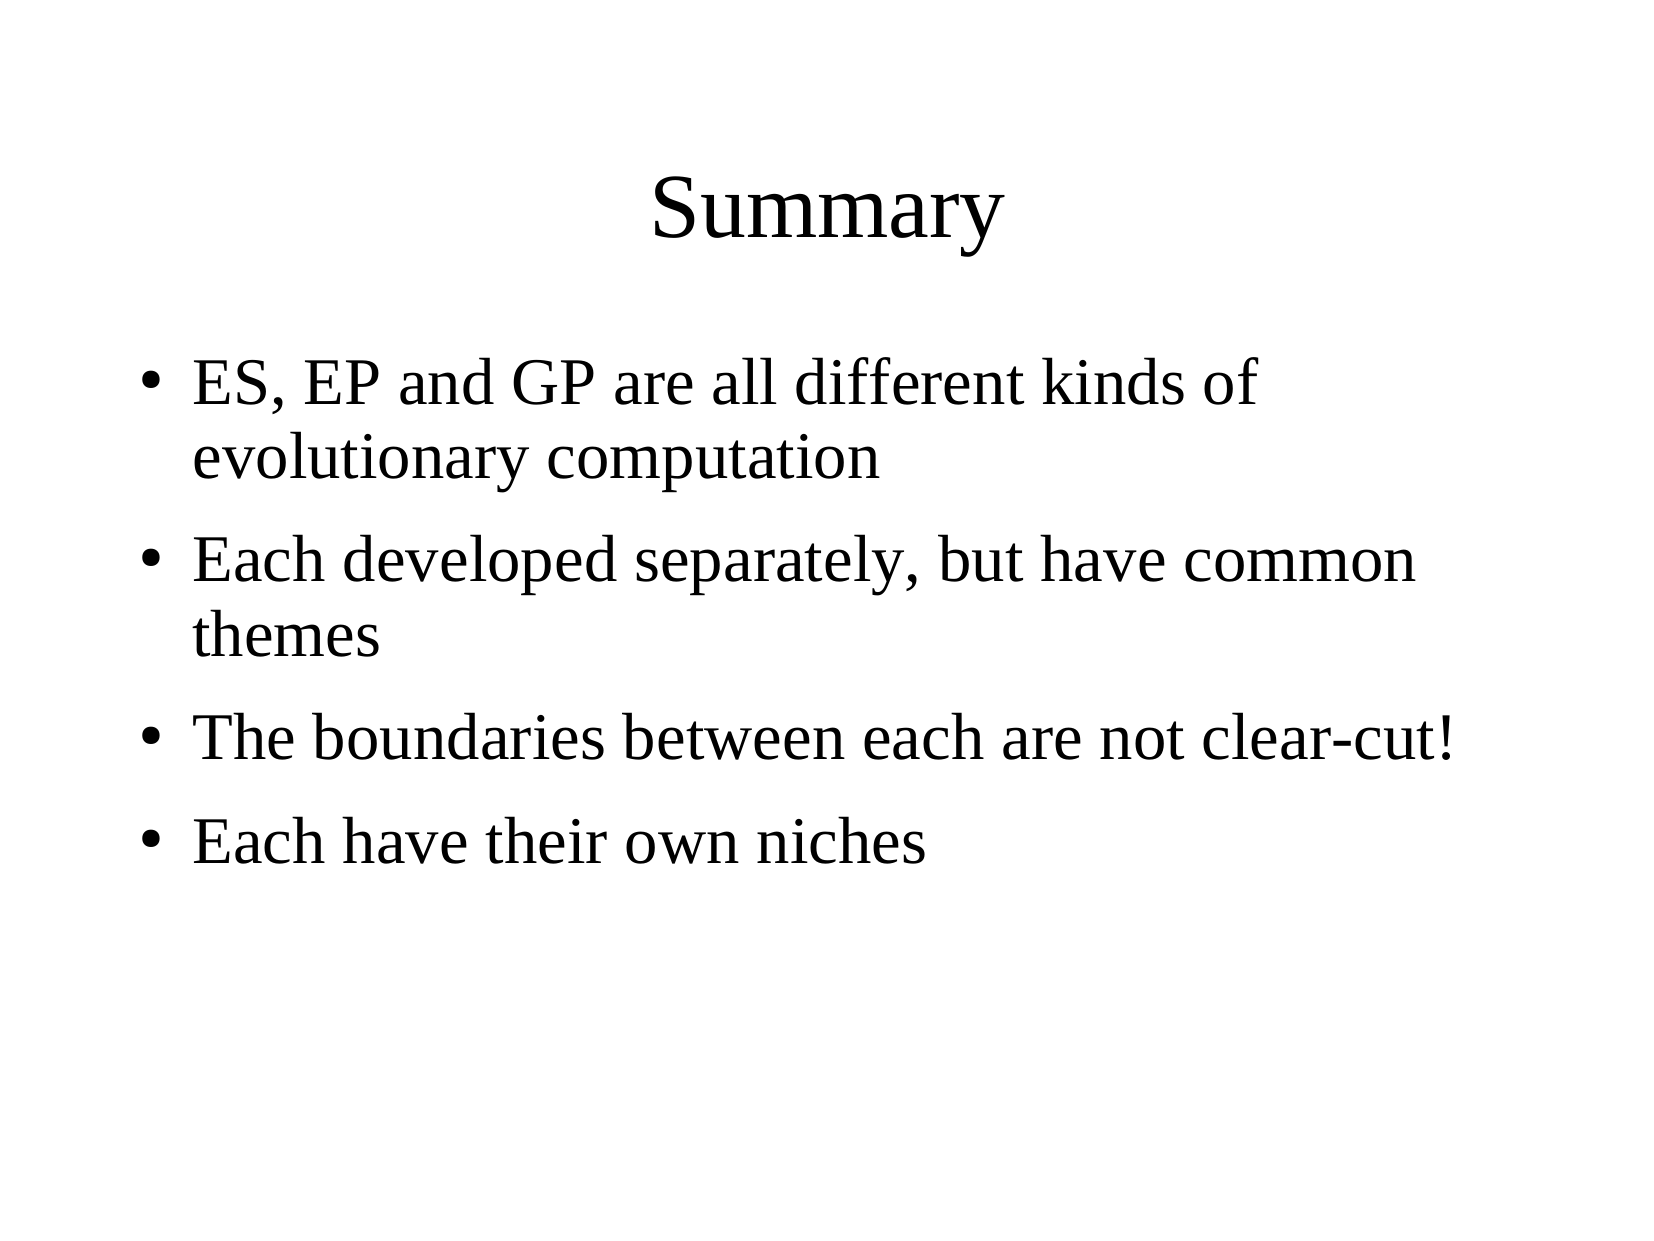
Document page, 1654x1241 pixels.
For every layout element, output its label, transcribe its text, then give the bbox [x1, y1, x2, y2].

list ES, EP and GP are all different kinds of evolutionary computation Each developed separately, but have common themes The boundaries between each are not clear-cut! Each have their own niches [121, 344, 1534, 1127]
title Summary [121, 102, 1534, 311]
